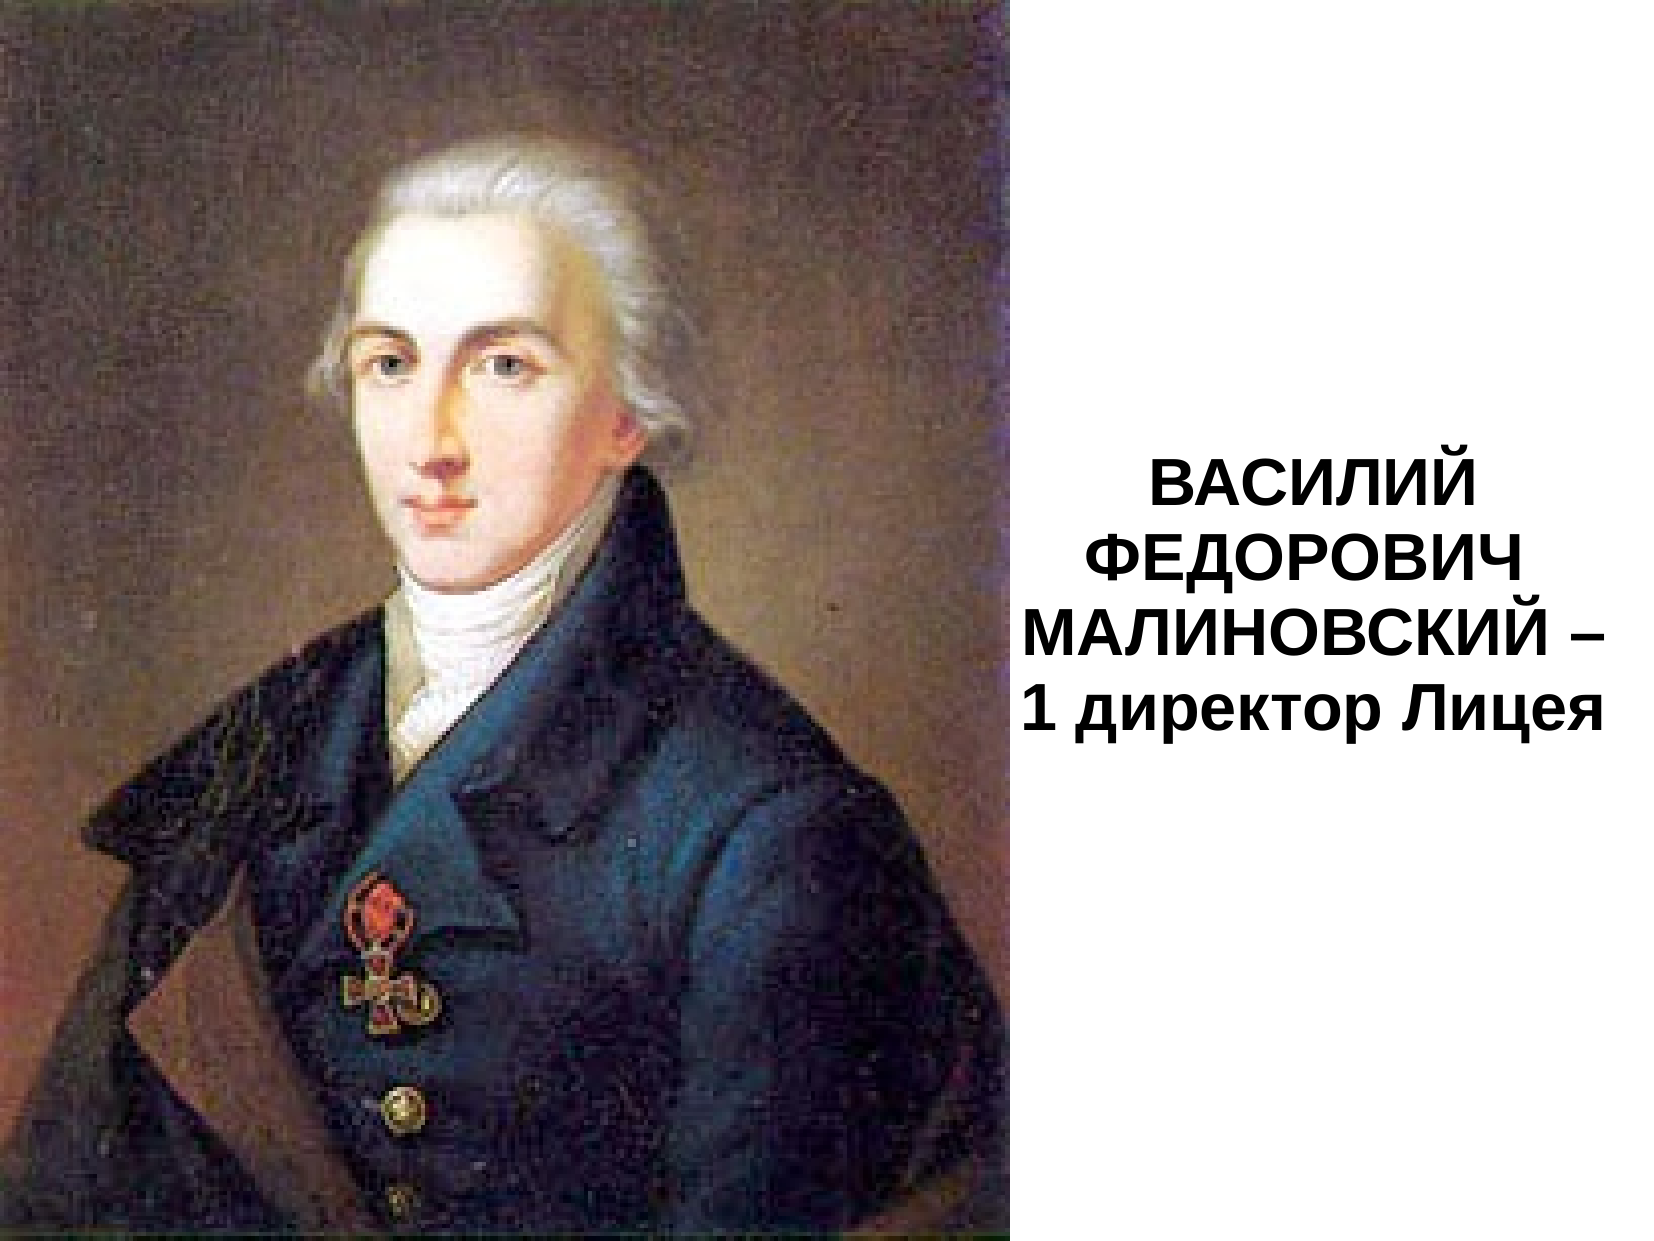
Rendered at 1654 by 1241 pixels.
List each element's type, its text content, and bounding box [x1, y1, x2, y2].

picture [0, 0, 1010, 1241]
text_box ВАСИЛИЙ ФЕДОРОВИЧ МАЛИНОВСКИЙ – 1 директор Лицея [1005, 437, 1622, 753]
